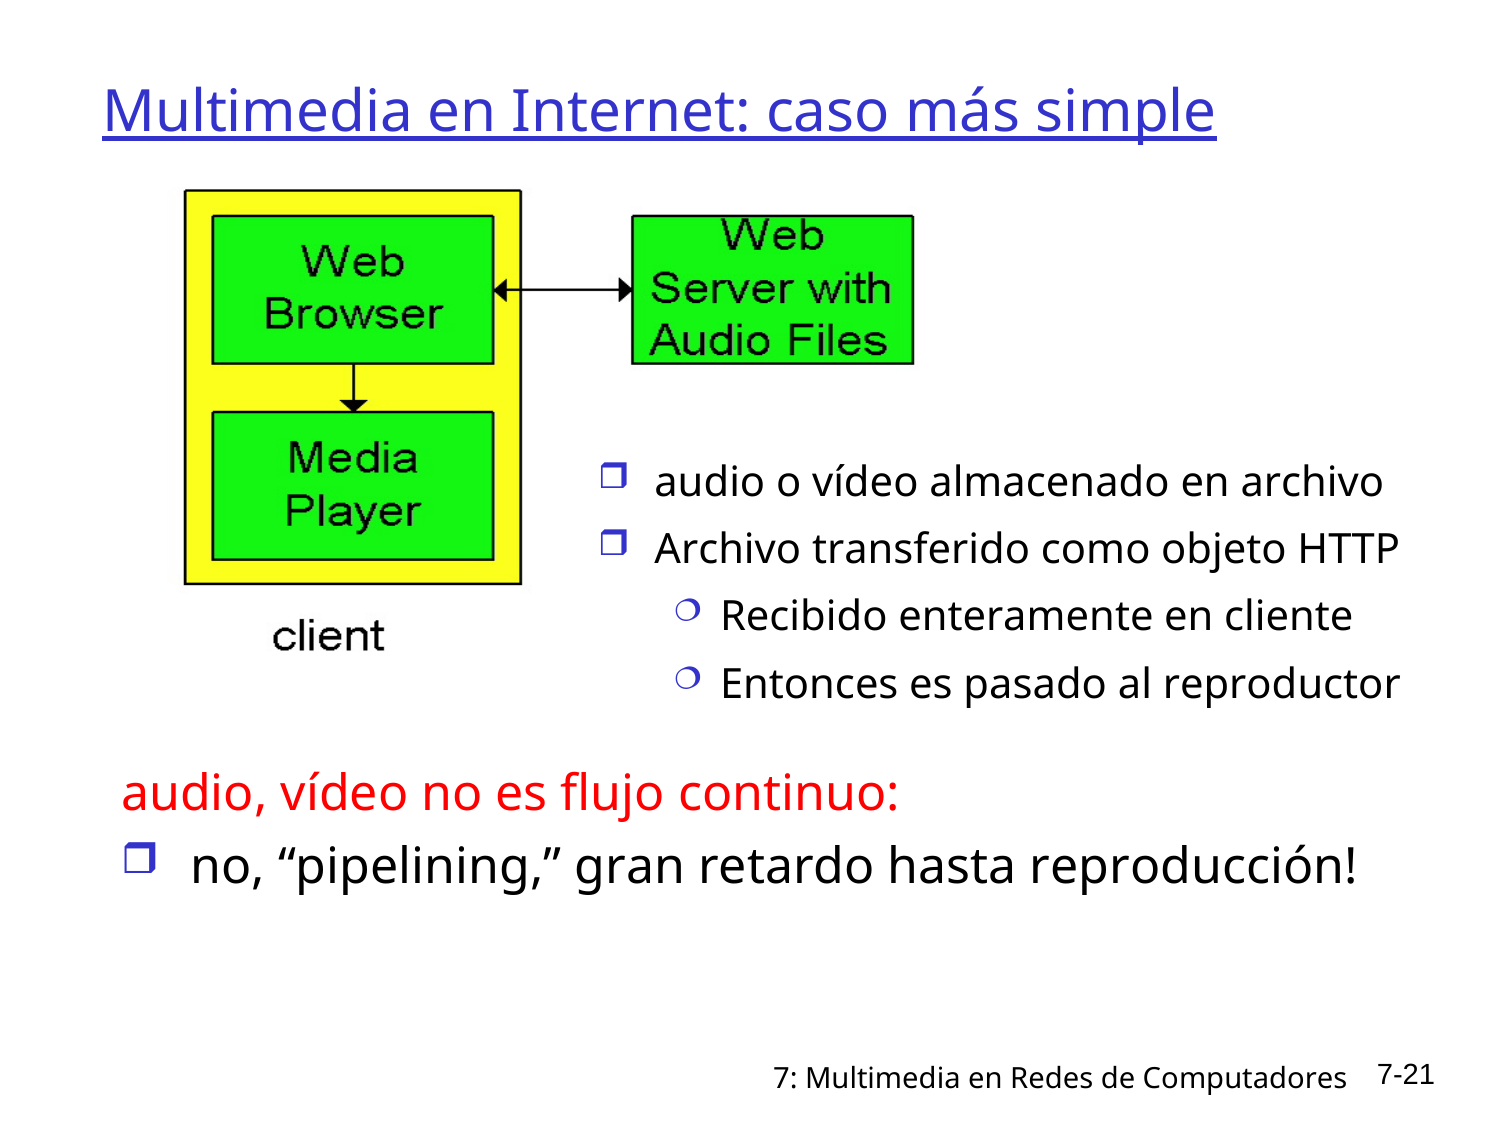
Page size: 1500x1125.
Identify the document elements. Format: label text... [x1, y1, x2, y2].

text_box audio, vídeo no es flujo continuo: no, “pipelining,” gran retardo hasta reproducción! [106, 753, 1426, 905]
title Multimedia en Internet: caso más simple [87, 37, 1363, 181]
picture [57, 187, 1051, 676]
list audio o vídeo almacenado en archivo Archivo transferido como objeto HTTP Recibido enteramente en cliente Entonces es pasado al reproductor [583, 443, 1489, 729]
